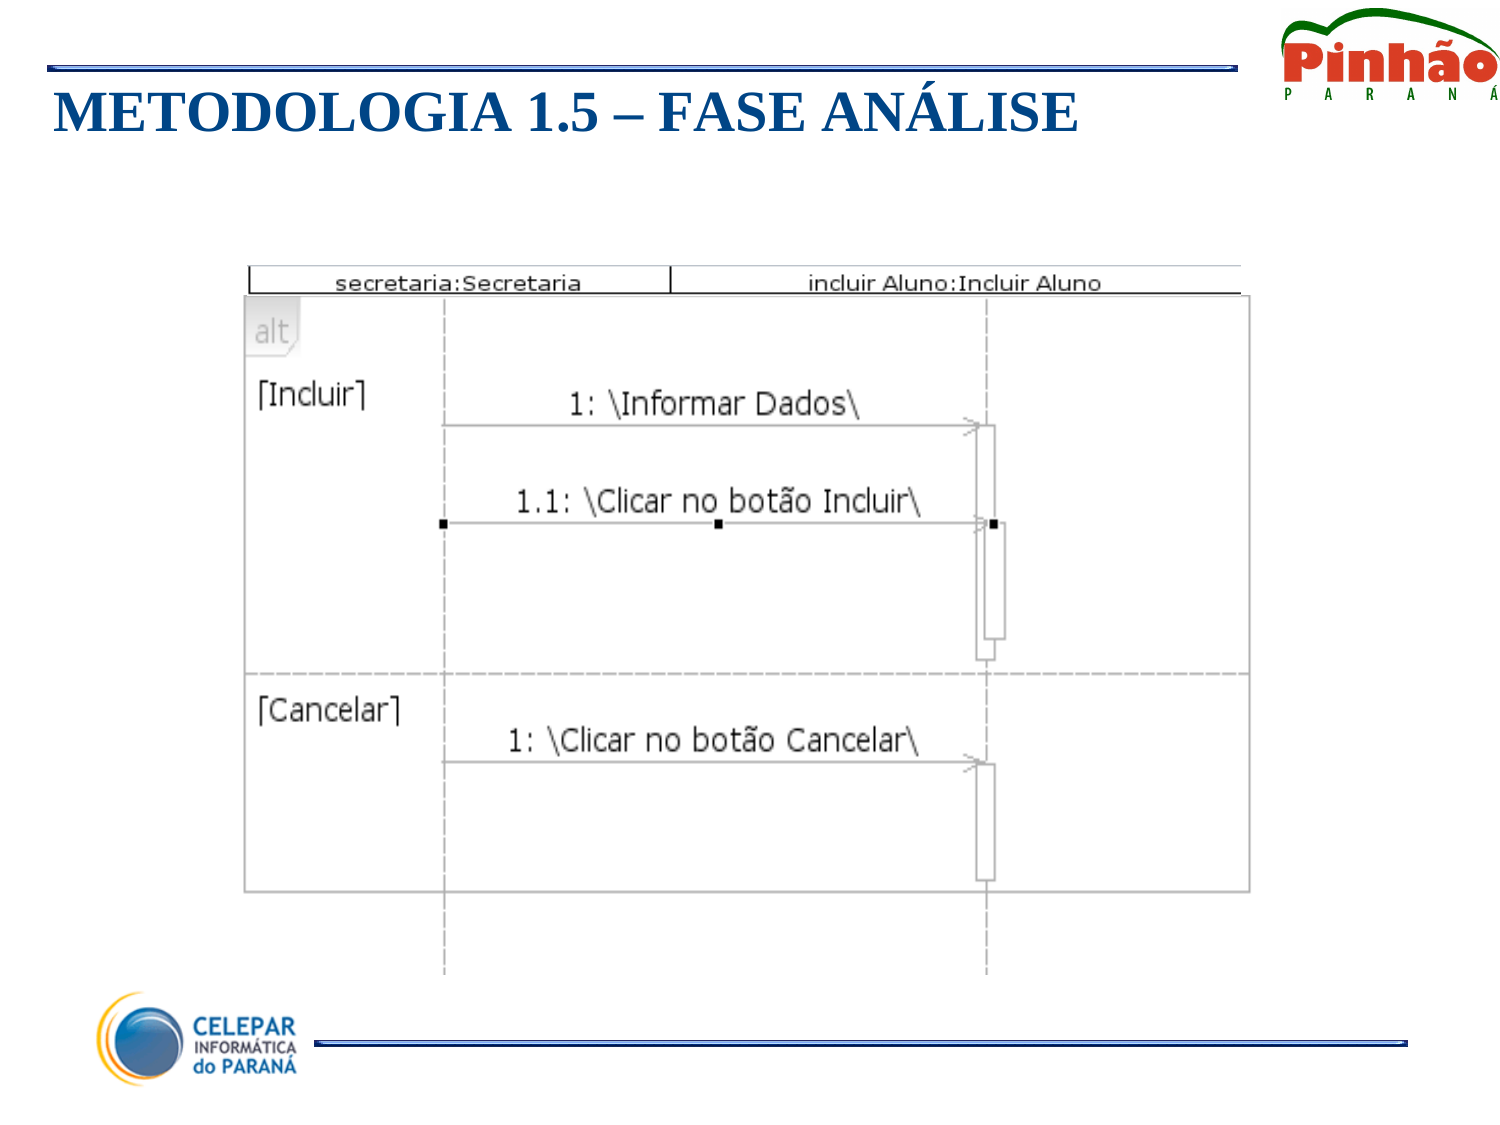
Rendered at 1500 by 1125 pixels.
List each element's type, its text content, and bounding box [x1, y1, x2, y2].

picture [95, 989, 303, 1091]
picture [1281, 8, 1500, 100]
text_box METODOLOGIA 1.5 – FASE ANÁLISE [53, 79, 1081, 156]
picture [236, 265, 1300, 975]
